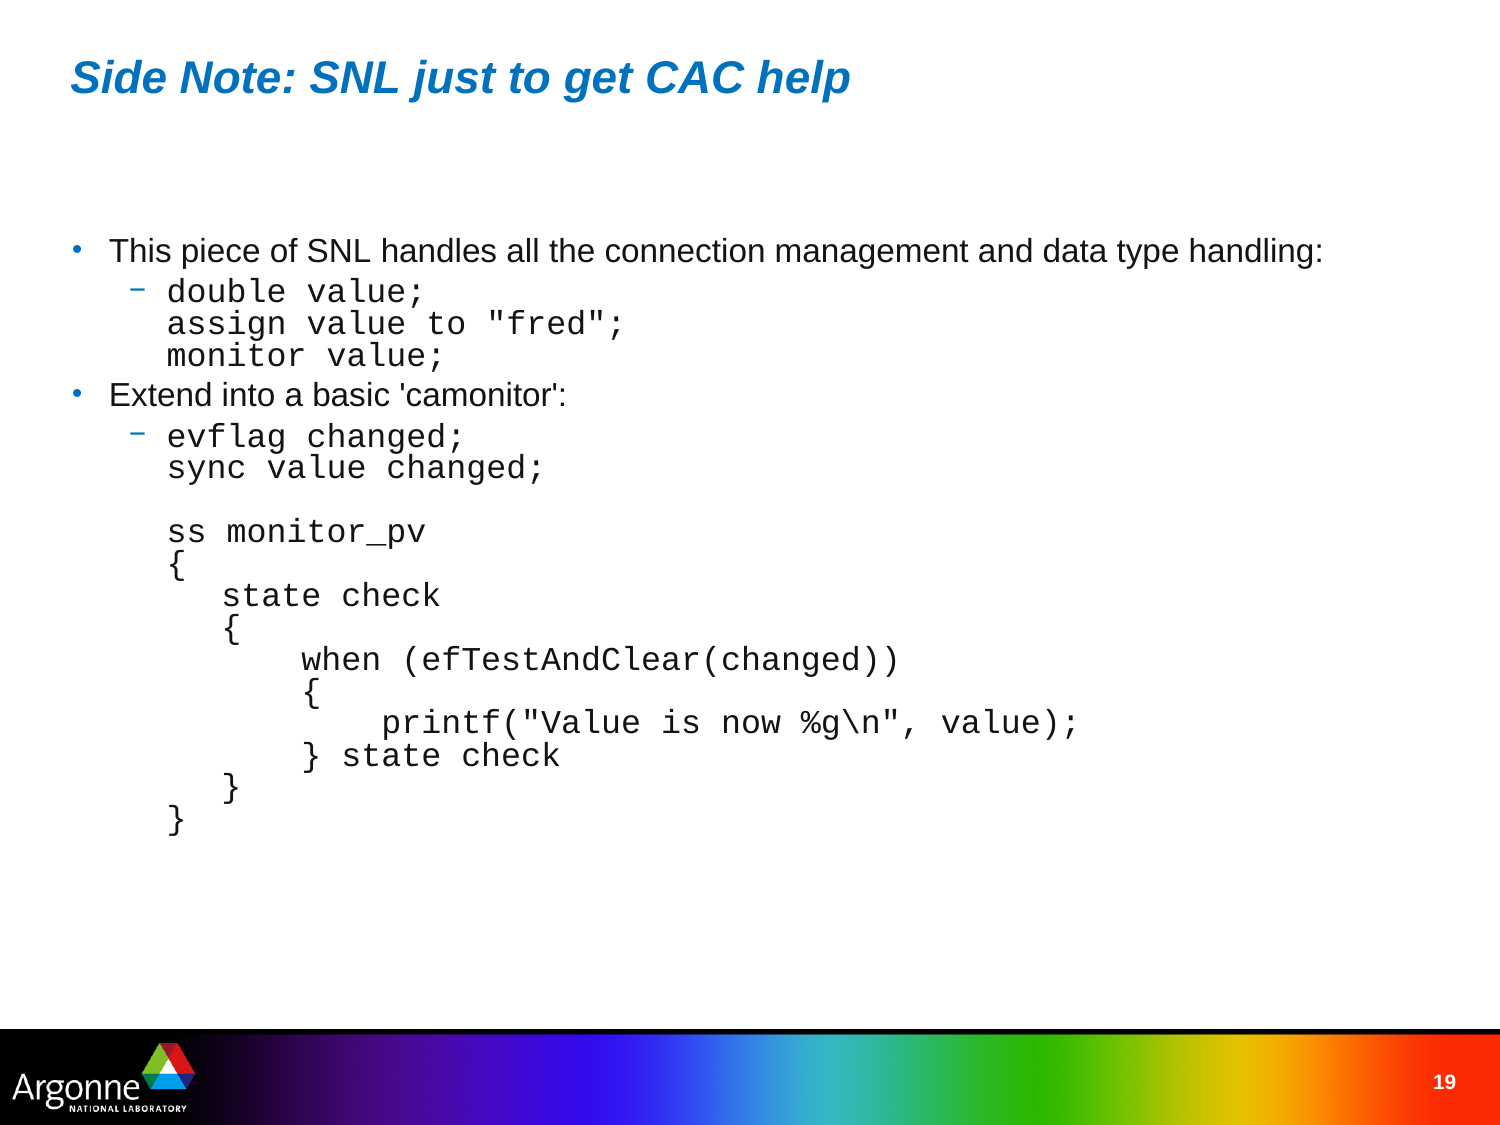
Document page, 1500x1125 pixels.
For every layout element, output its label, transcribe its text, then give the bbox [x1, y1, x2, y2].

title Side Note: SNL just to get CAC help [55, 54, 1361, 120]
picture [0, 1029, 1500, 1125]
list This piece of SNL handles all the connection management and data type handling: double value; assign value to "fred"; monitor value; Extend into a basic 'camonitor': evflag changed; sync value changed; ss monitor_pv { state check { when (efTestAndClear(changed)) { printf("Value is now %g\n", value); } state check } } [56, 229, 1359, 973]
